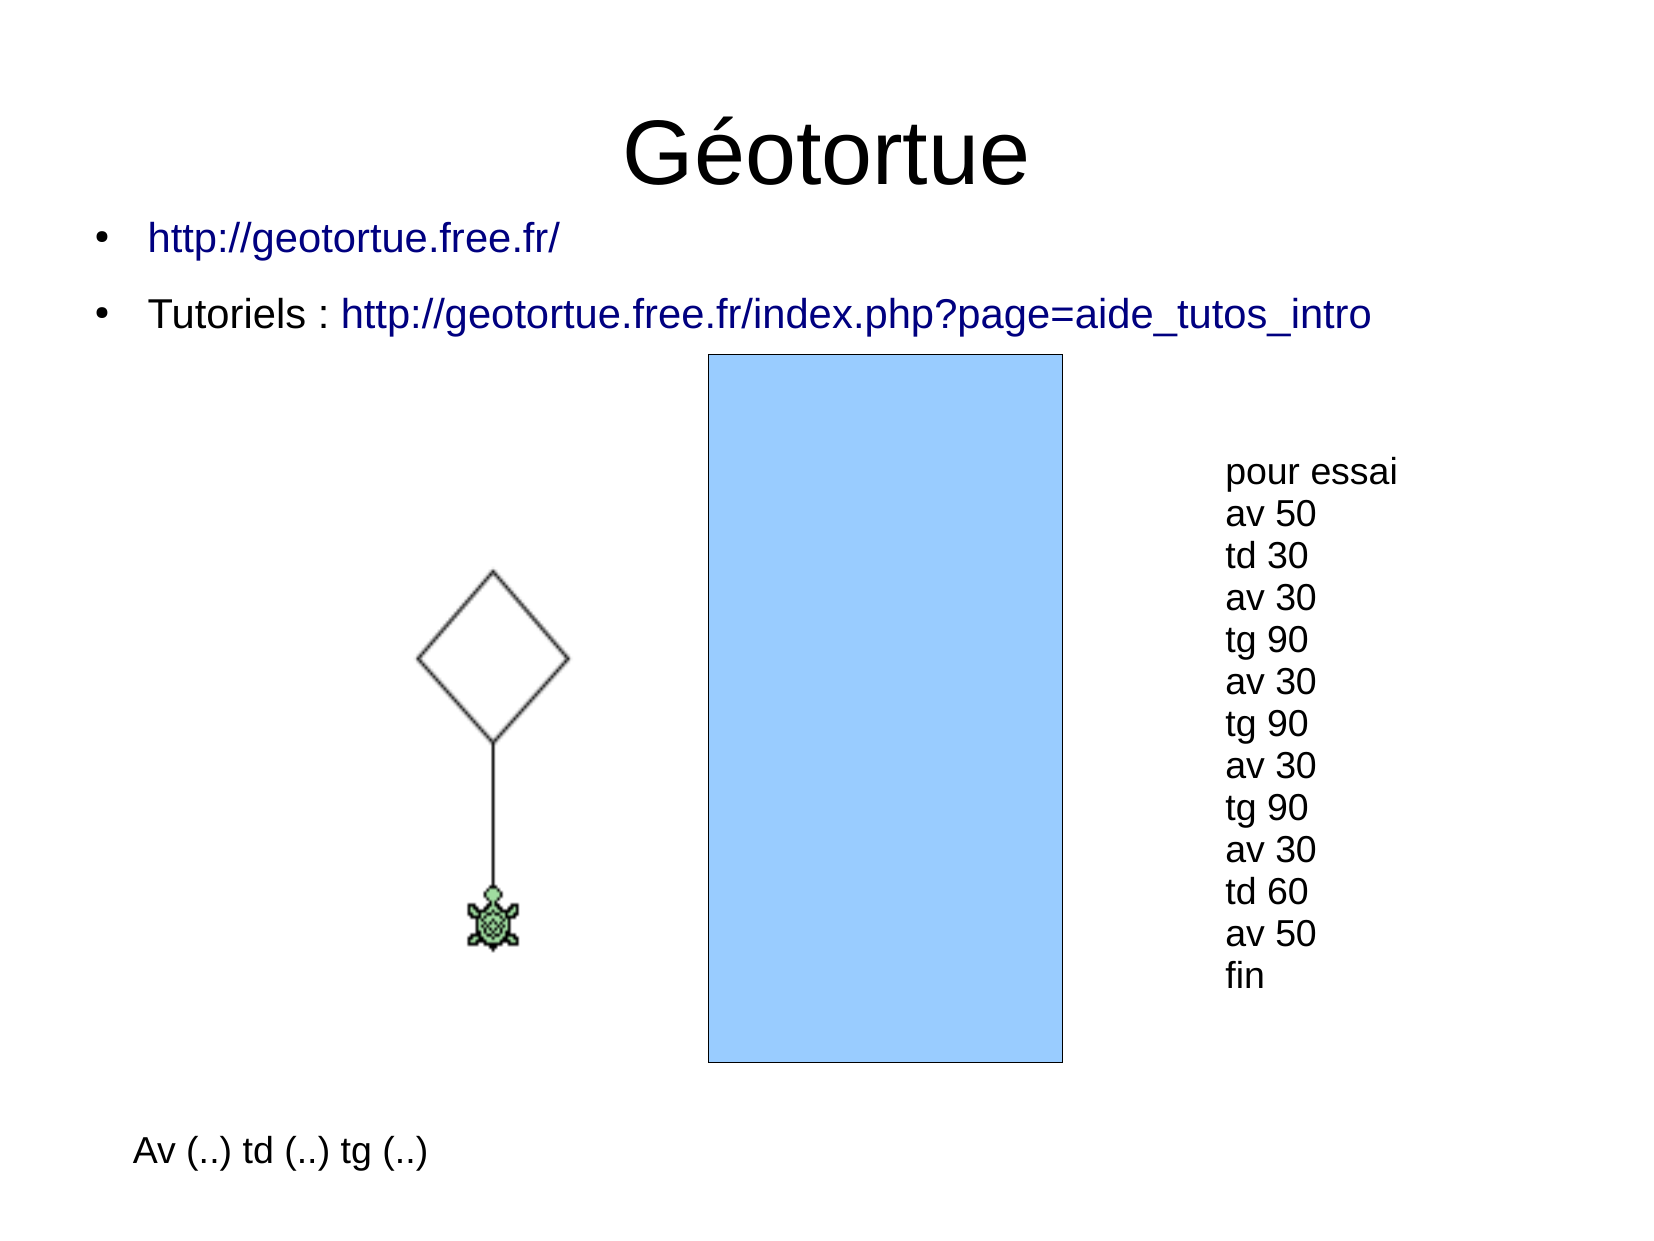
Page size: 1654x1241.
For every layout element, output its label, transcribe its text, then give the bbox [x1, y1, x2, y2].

picture [29, 472, 975, 1211]
text_box Av (..) td (..) tg (..) [118, 1122, 455, 1179]
text_box [708, 354, 1063, 1063]
list http://geotortue.free.fr/ Tutoriels : http://geotortue.free.fr/index.php?page=aide_tutos_intro [76, 215, 1565, 1034]
text_box pour essai av 50 td 30 av 30 tg 90 av 30 tg 90 av 30 tg 90 av 30 td 60 av 50 fin [1210, 442, 1413, 1152]
title Géotortue [82, 49, 1571, 257]
